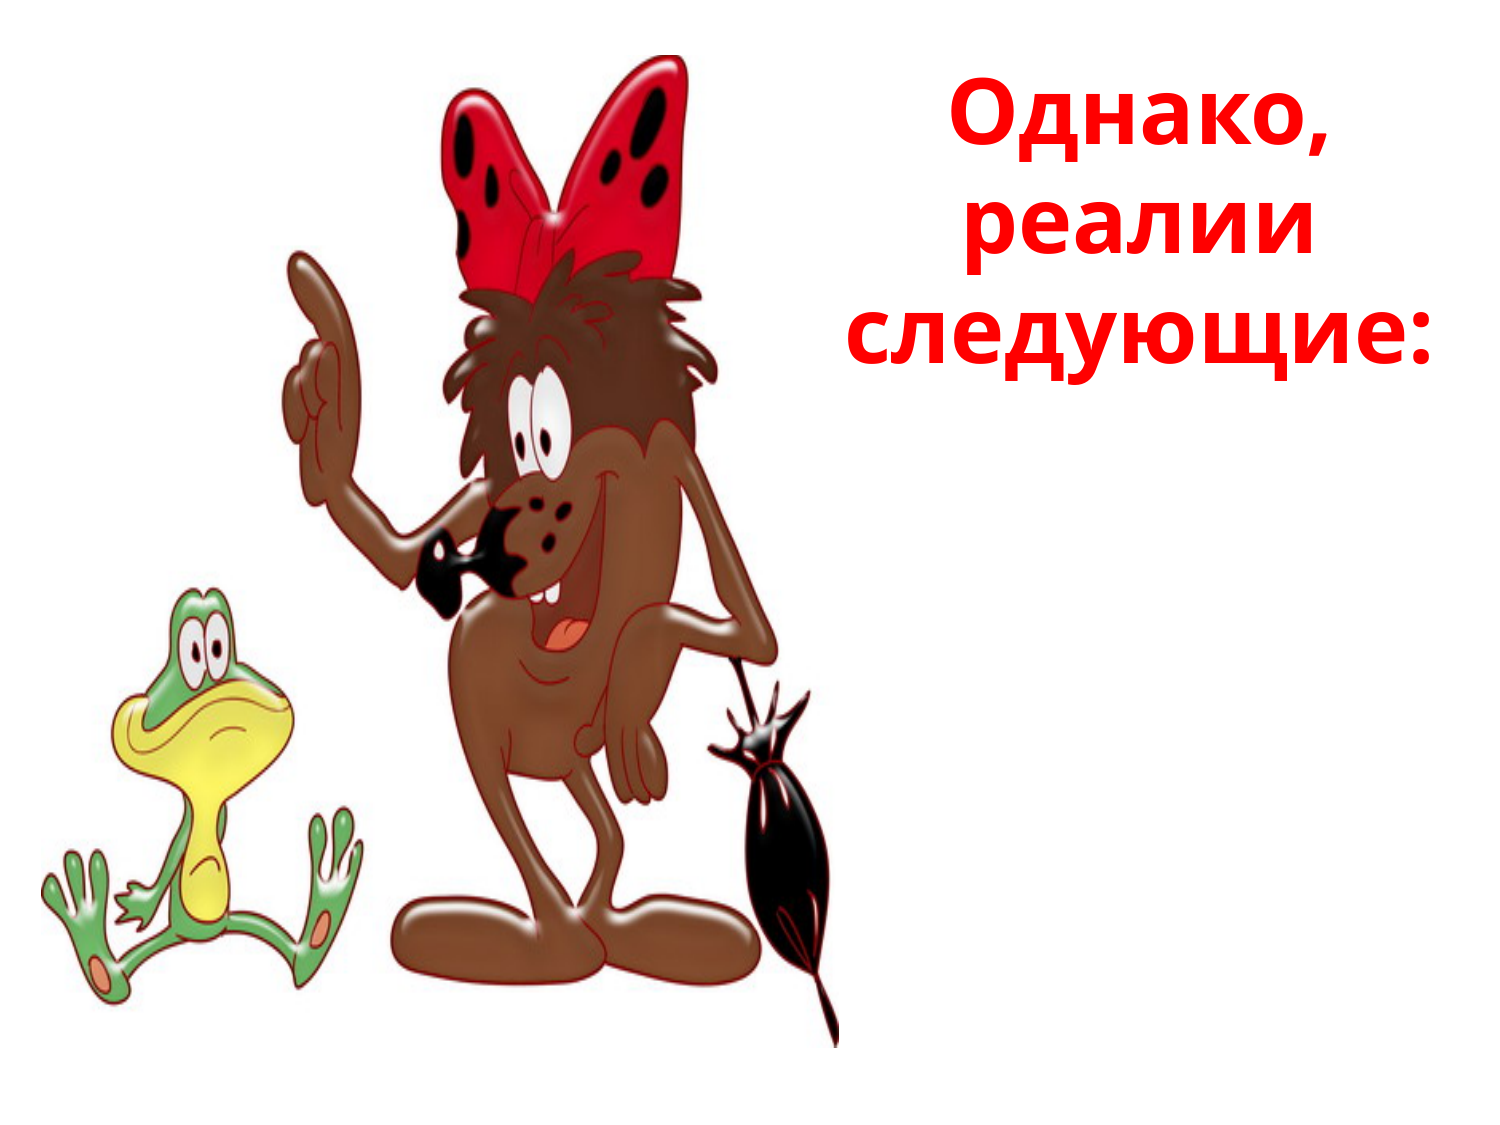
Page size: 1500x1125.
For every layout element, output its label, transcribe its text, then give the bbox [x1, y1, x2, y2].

title Однако, реалии следующие: [809, 45, 1471, 1071]
picture [41, 55, 839, 1048]
